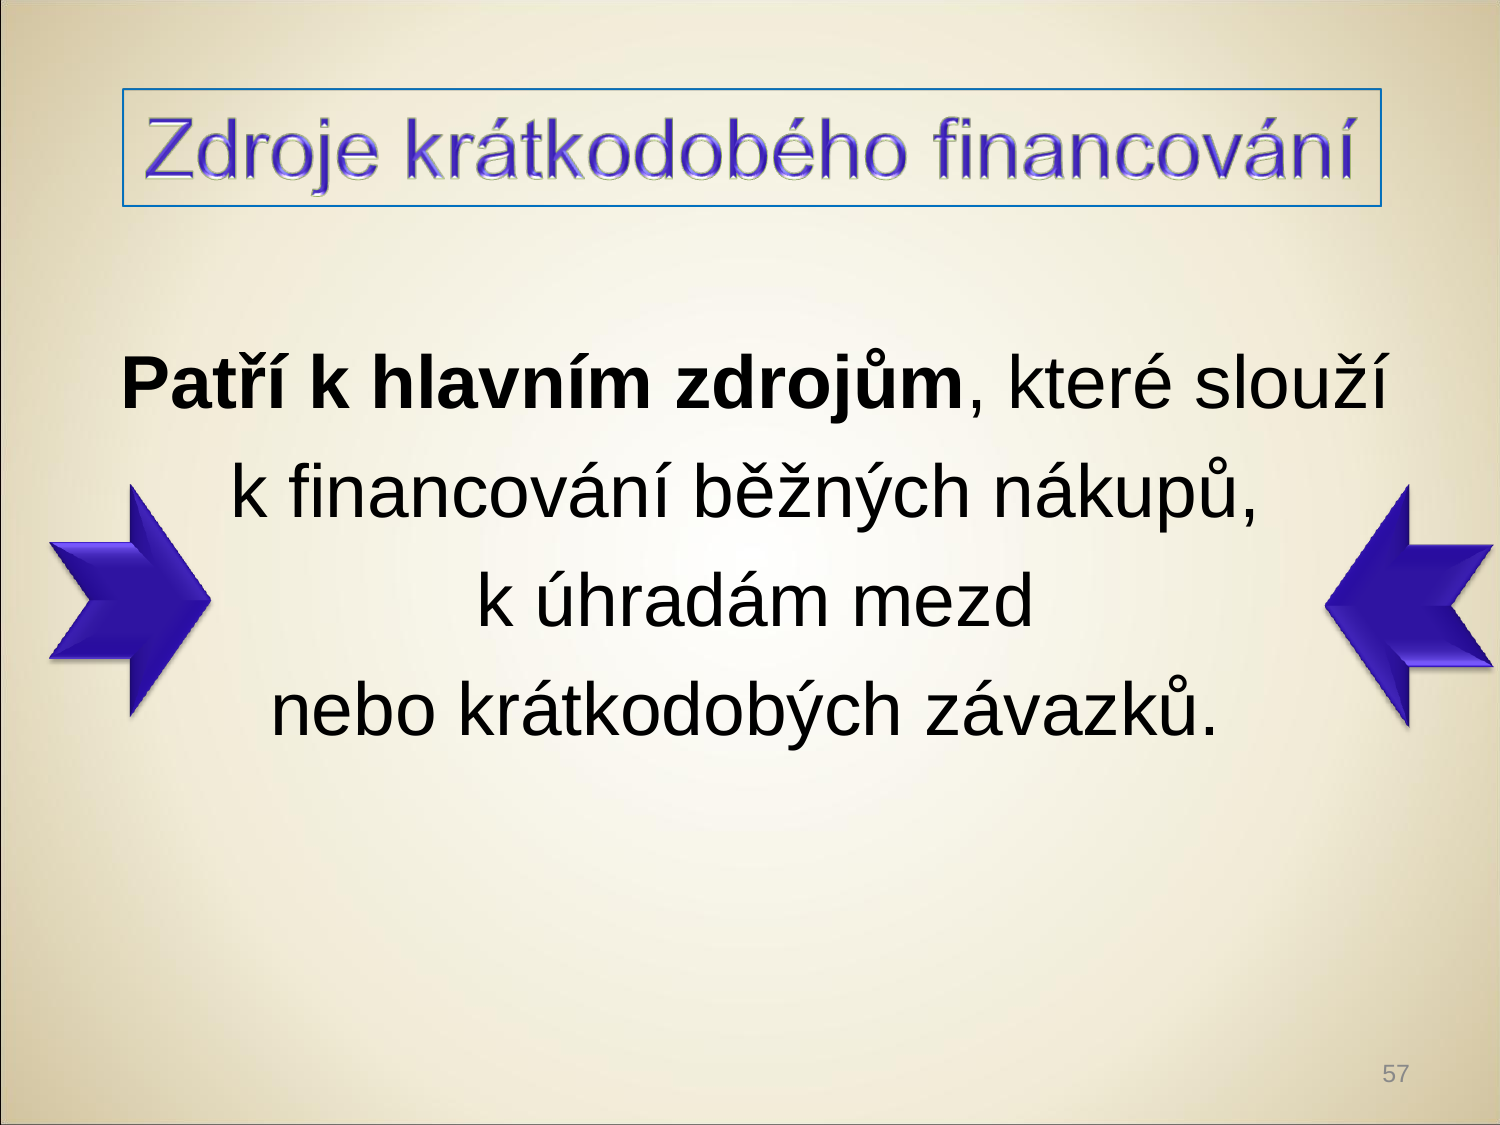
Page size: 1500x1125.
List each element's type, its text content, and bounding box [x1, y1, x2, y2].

text_box <číslo> [1074, 1042, 1426, 1103]
picture [0, 0, 1500, 1125]
list Patří k hlavním zdrojům, které slouží k financování běžných nákupů, k úhradám mezd nebo krátkodobých závazků. [100, 326, 1412, 929]
